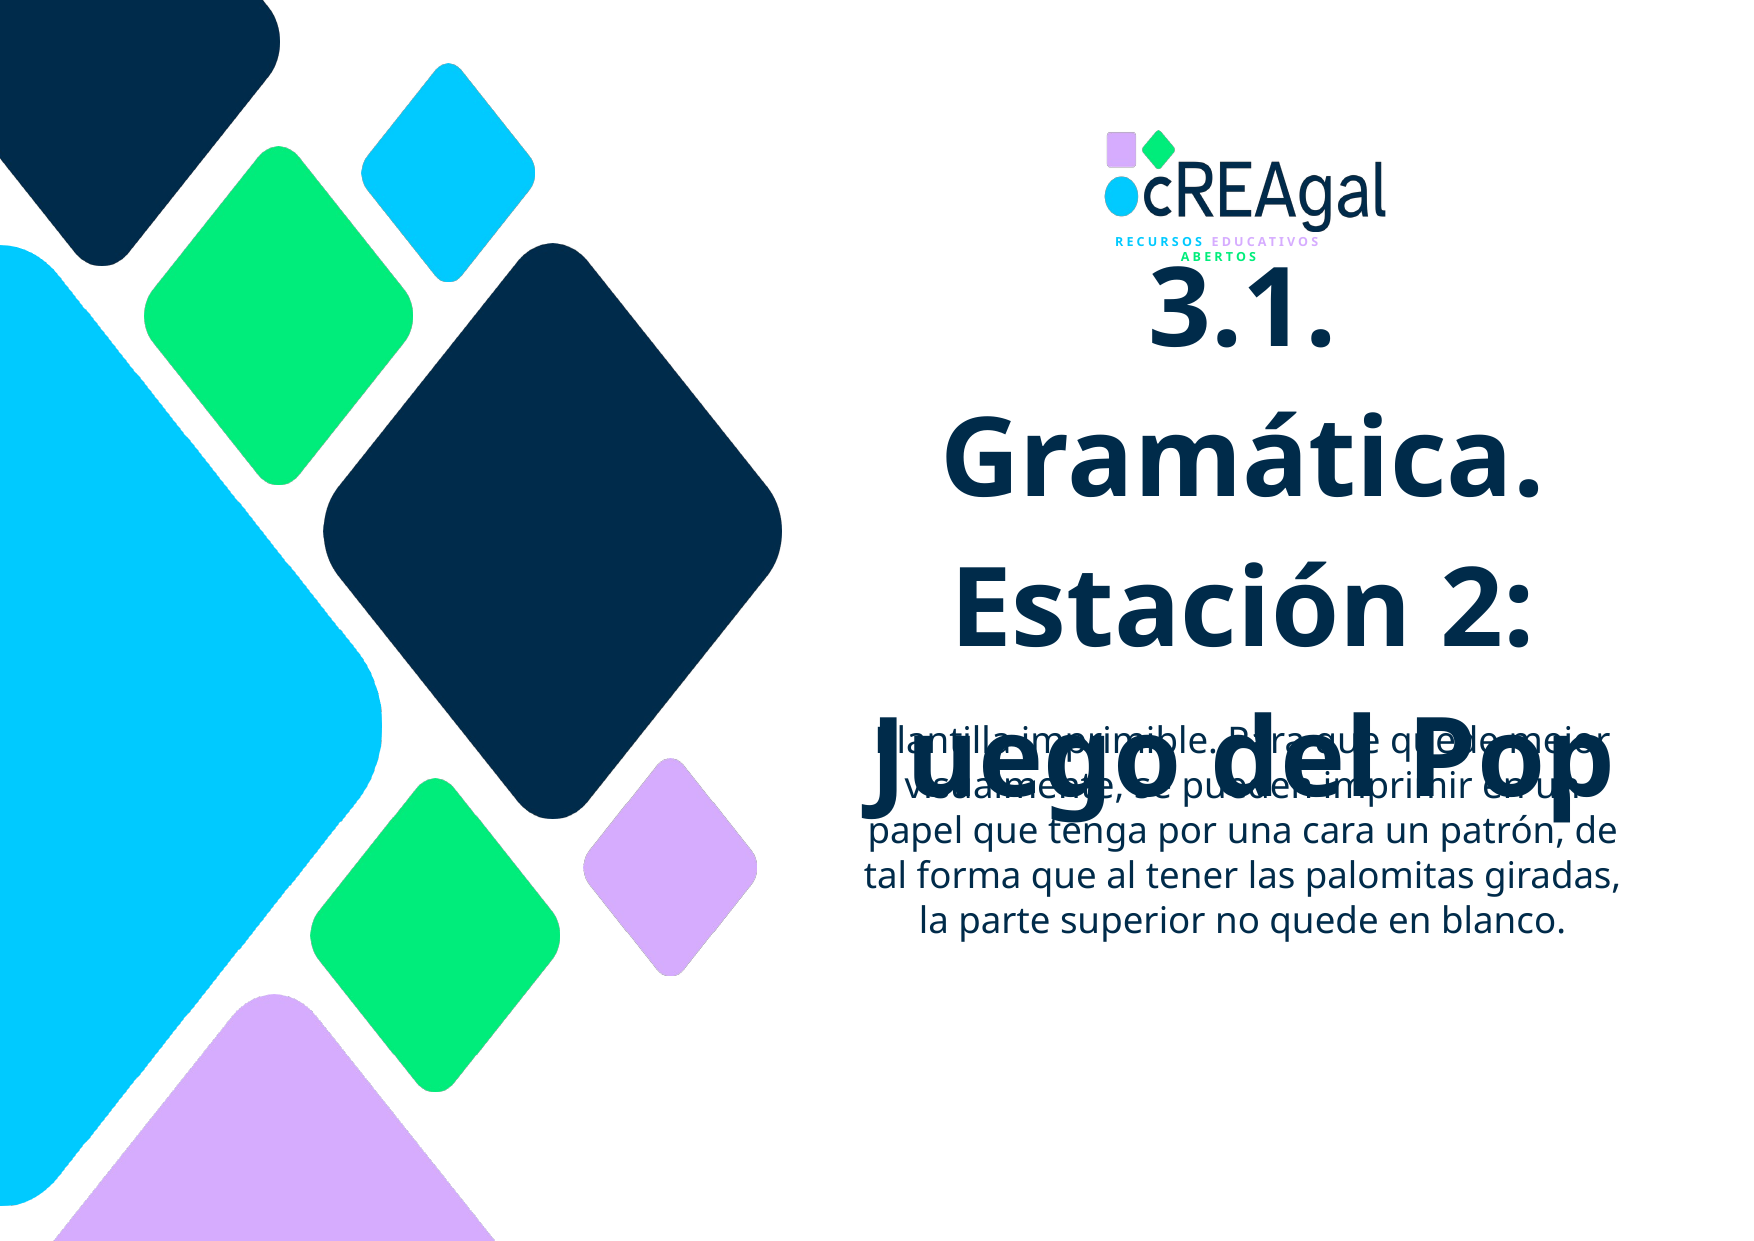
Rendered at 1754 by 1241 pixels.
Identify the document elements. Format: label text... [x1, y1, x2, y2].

list Plantilla imprimible. Para que quede mejor visualmente, se pueden imprimir en un papel que tenga por una cara un patrón, de tal forma que al tener las palomitas giradas, la parte superior no quede en blanco. [854, 715, 1632, 944]
picture [1104, 130, 1386, 232]
picture [451, 63, 535, 164]
picture [0, 0, 782, 1241]
title 3.1. Gramática. Estación 2: Juego del Pop [854, 336, 1632, 715]
